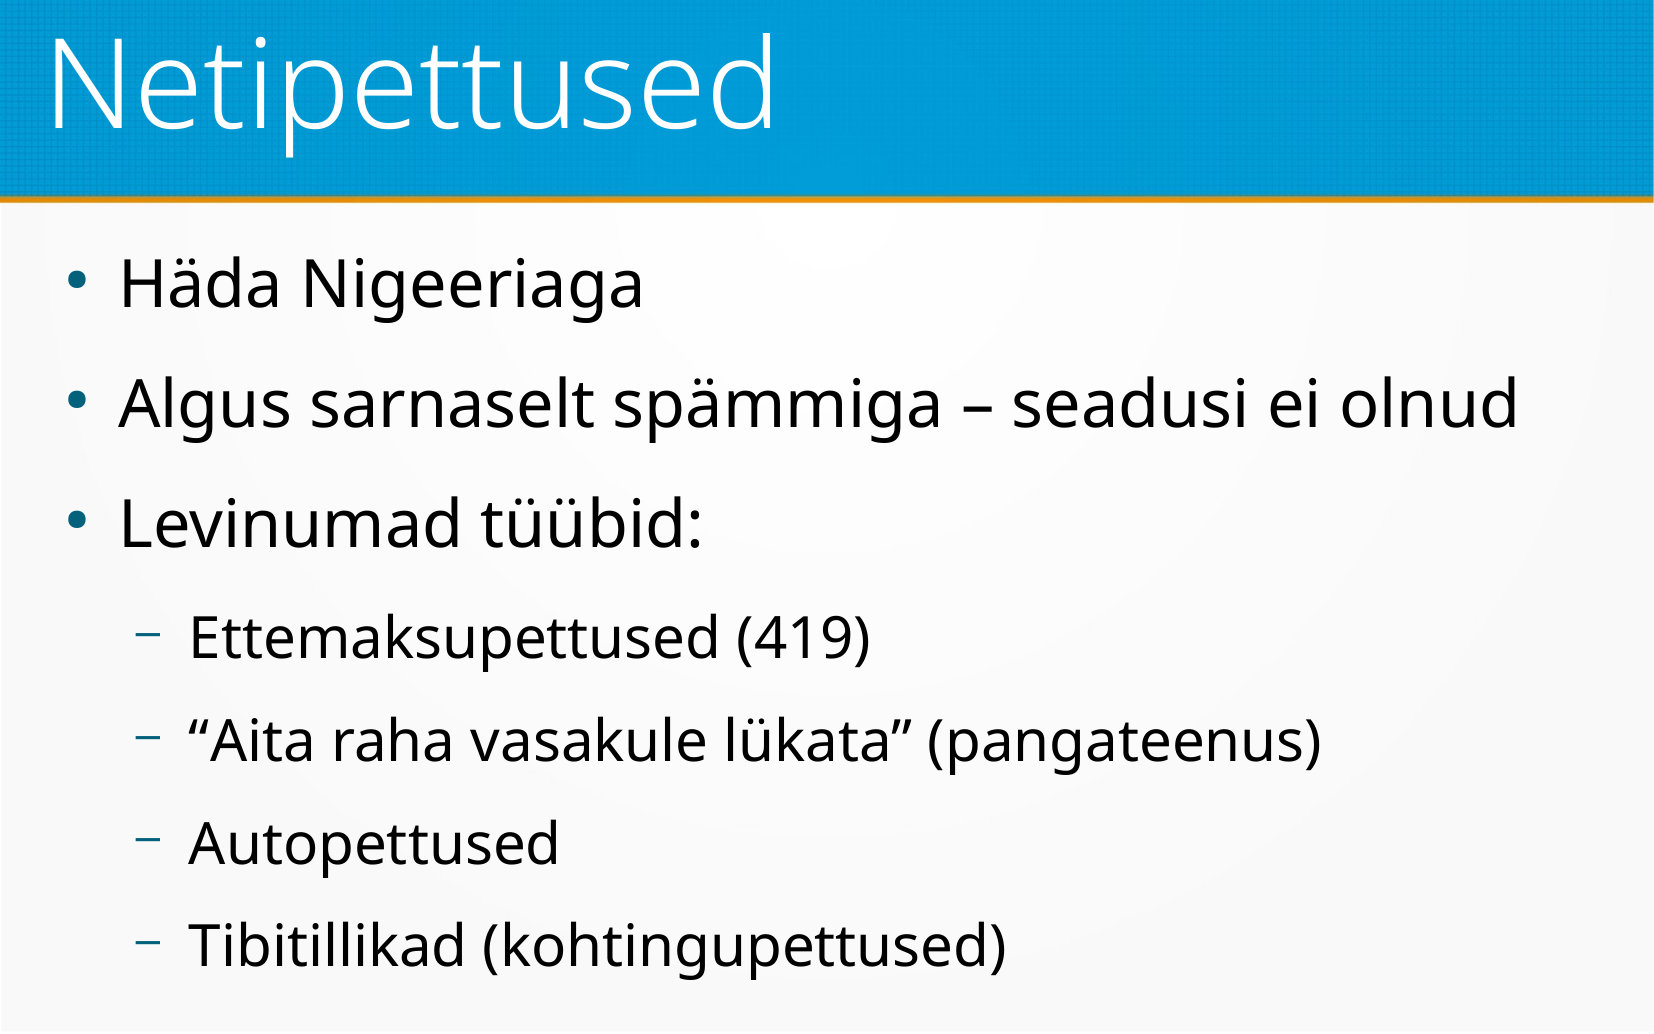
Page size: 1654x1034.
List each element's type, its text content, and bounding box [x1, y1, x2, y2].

title Netipettused [43, 0, 1619, 166]
list Häda Nigeeriaga Algus sarnaselt spämmiga – seadusi ei olnud Levinumad tüübid: Ettemaksupettused (419) “Aita raha vasakule lükata” (pangateenus) Autopettused Tibitillikad (kohtingupettused) [47, 236, 1607, 1002]
picture [0, 195, 1654, 1034]
